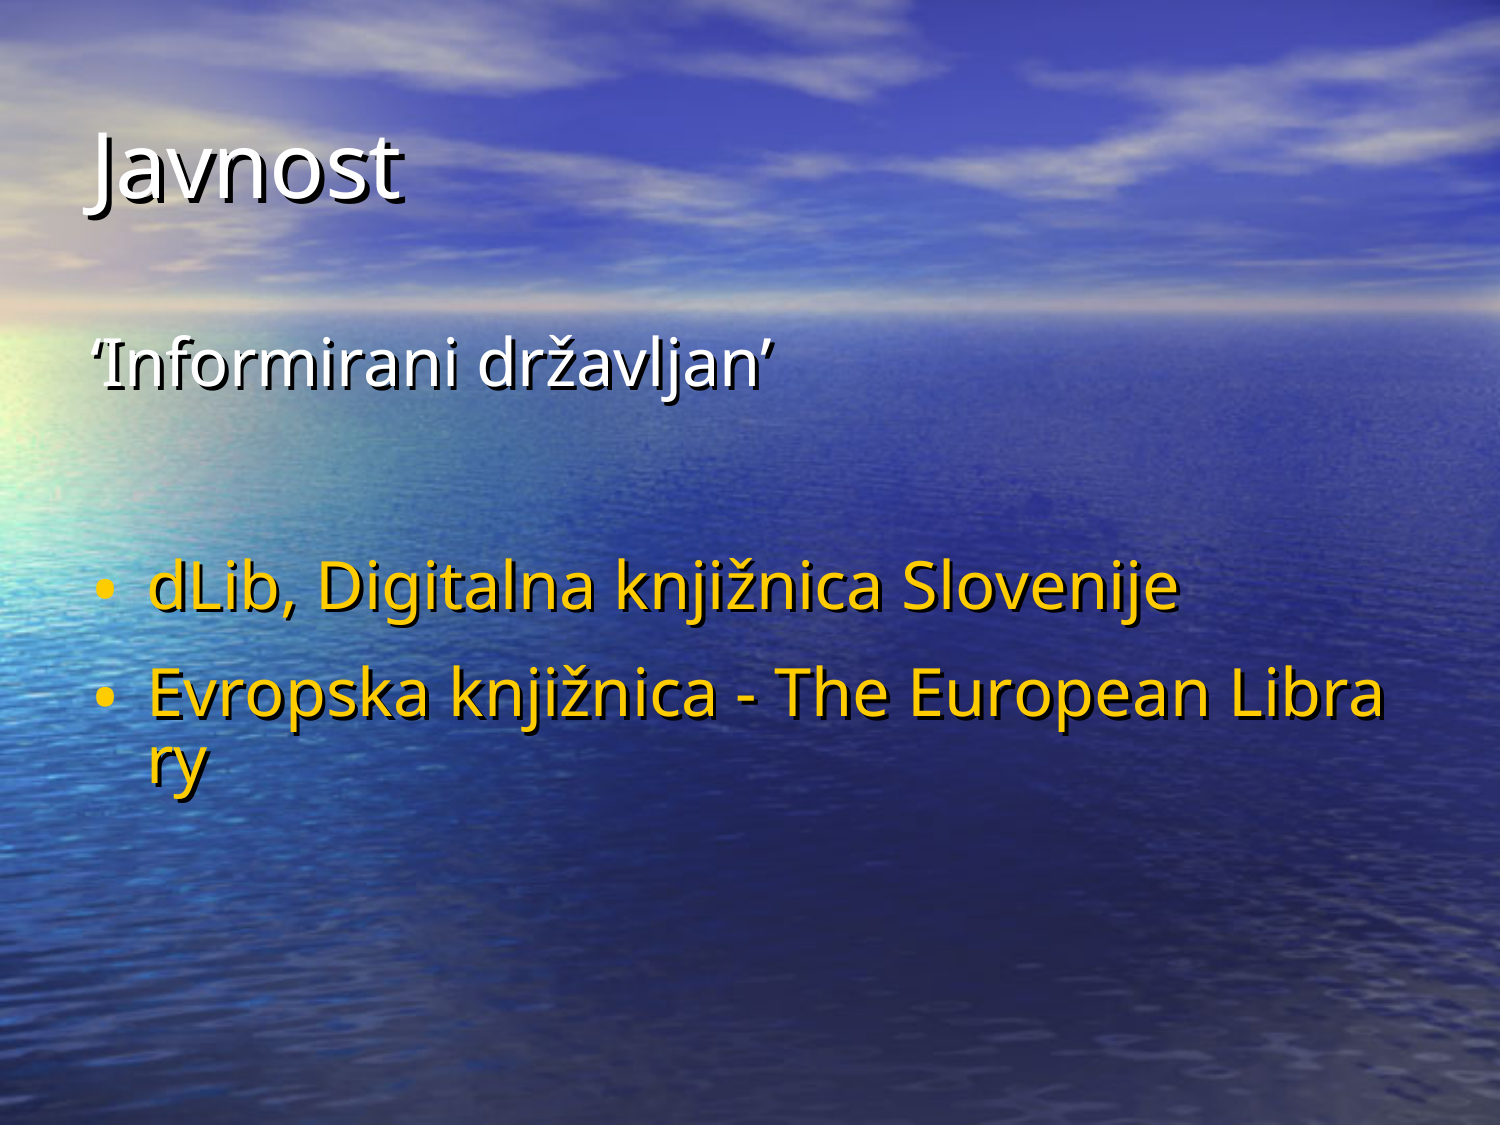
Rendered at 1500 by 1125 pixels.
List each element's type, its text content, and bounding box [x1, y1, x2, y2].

picture [0, 0, 1500, 1125]
list ‘Informirani državljan’ dLib, Digitalna knjižnica Slovenije Evropska knjižnica - The European Library [75, 312, 1426, 1053]
title Javnost [75, 47, 1426, 276]
